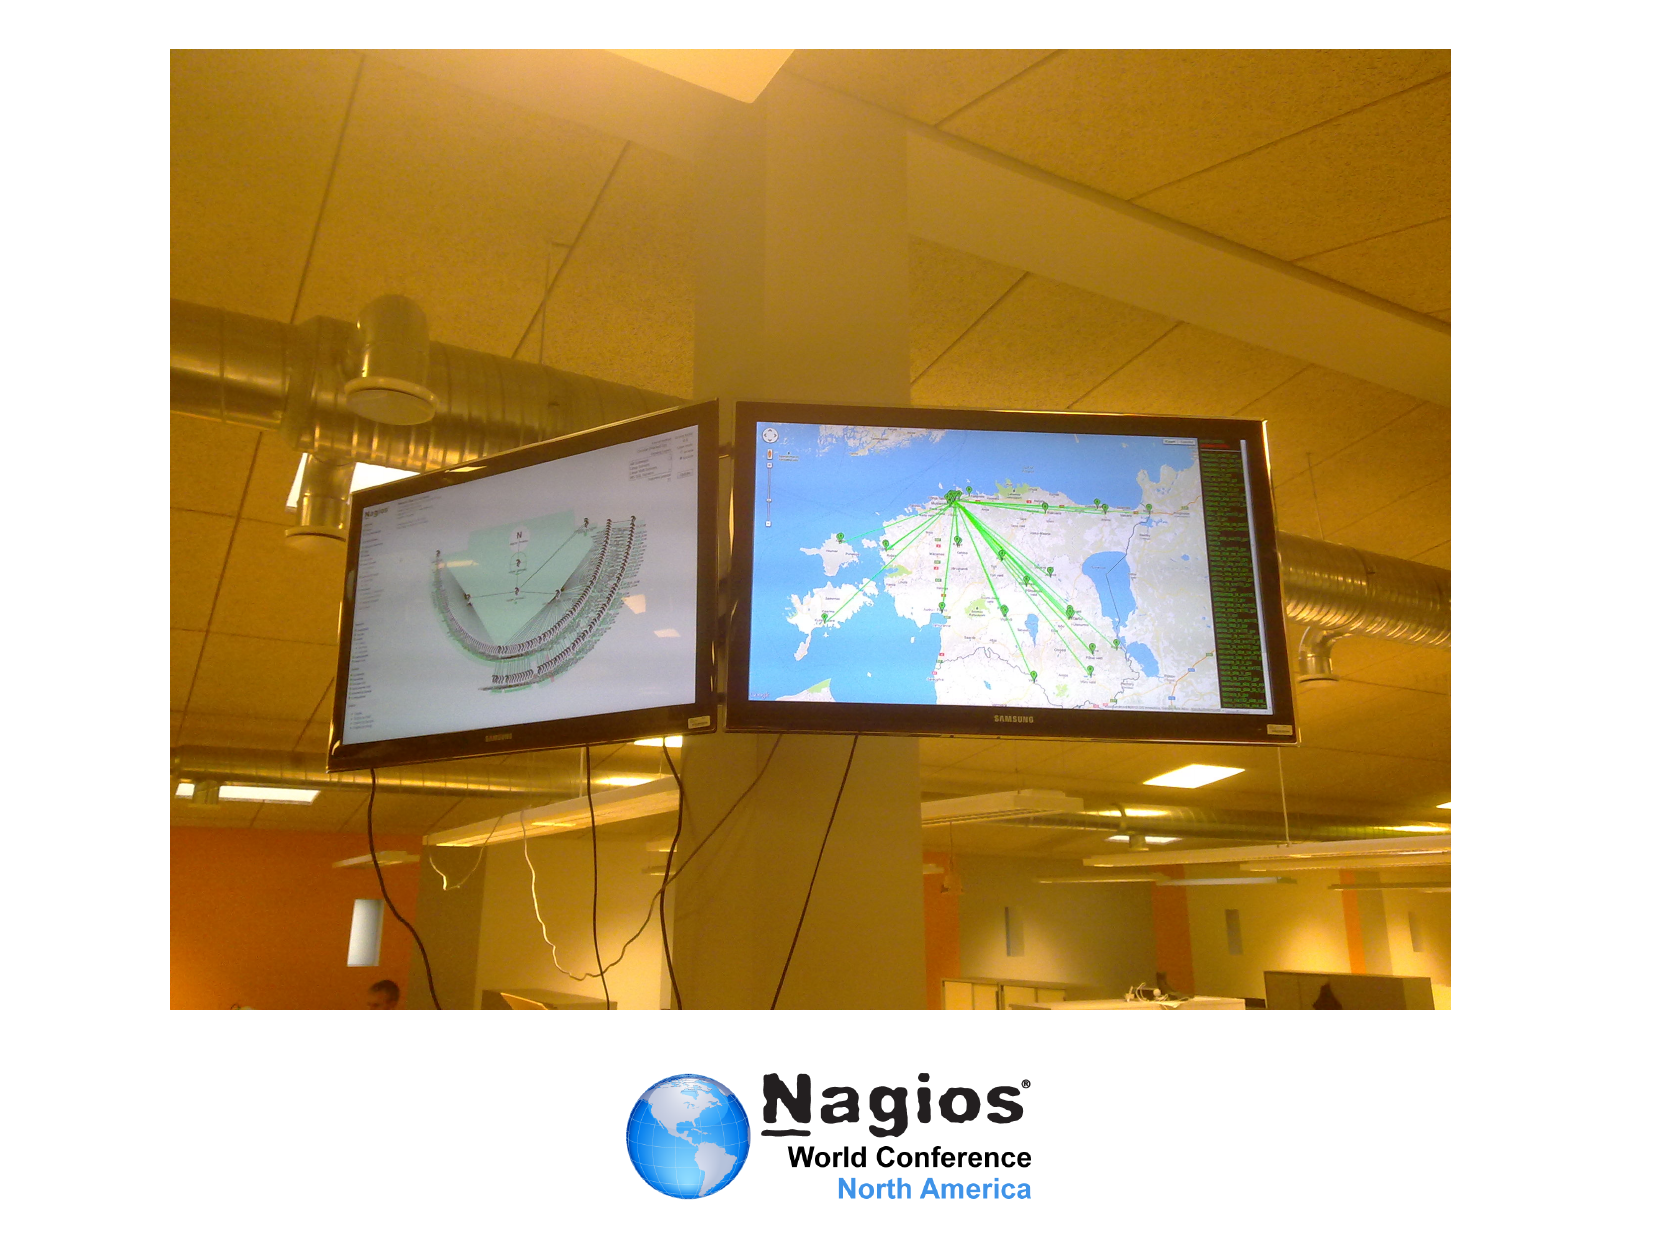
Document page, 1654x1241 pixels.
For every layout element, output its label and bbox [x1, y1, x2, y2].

picture [626, 1072, 1032, 1226]
picture [170, 49, 1451, 1010]
